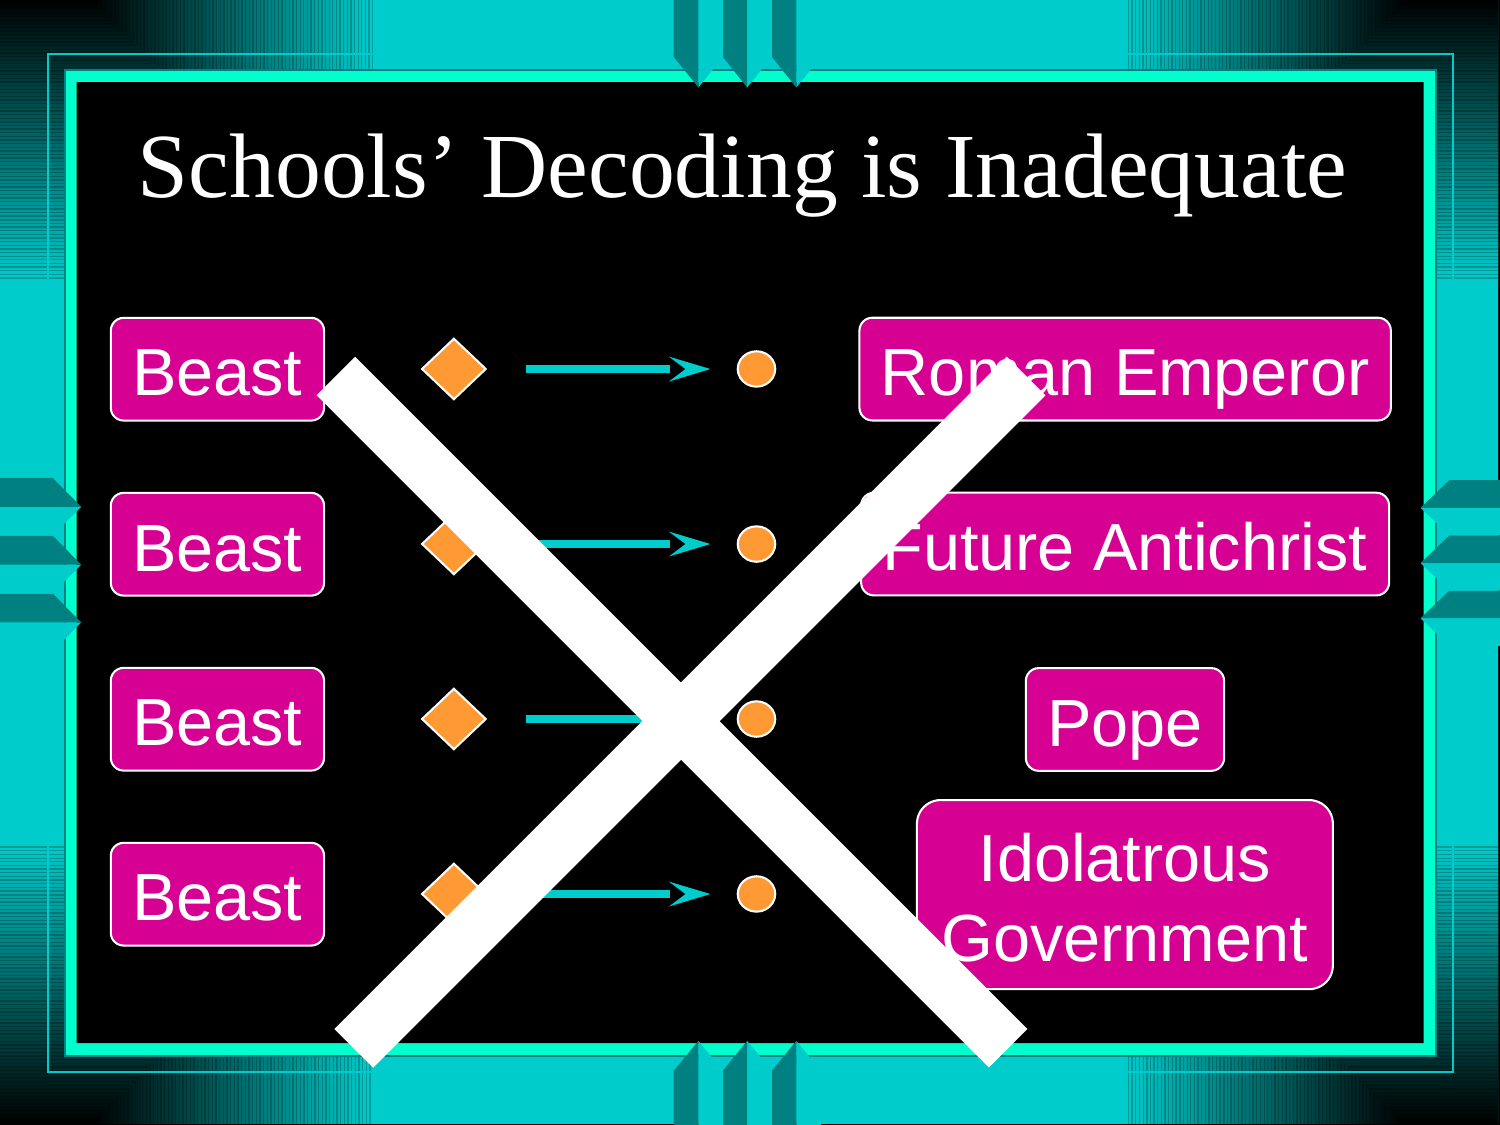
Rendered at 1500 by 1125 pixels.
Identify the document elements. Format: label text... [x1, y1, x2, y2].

title Schools’ Decoding is Inadequate [99, 37, 1388, 225]
text_box [422, 688, 486, 750]
text_box Beast [110, 842, 325, 946]
text_box Roman Emperor [976, 364, 991, 387]
text_box [737, 526, 776, 562]
text_box [422, 338, 486, 400]
text_box Beast [110, 492, 325, 596]
text_box [318, 358, 1044, 1067]
text_box Roman Emperor [859, 317, 1391, 421]
text_box Beast [110, 317, 325, 421]
text_box Beast [110, 667, 325, 771]
text_box [737, 351, 776, 387]
text_box Idolatrous Government [916, 800, 1333, 990]
text_box [737, 876, 776, 912]
text_box Future Antichrist [861, 492, 1390, 596]
text_box [737, 701, 776, 737]
text_box Pope [1025, 668, 1225, 771]
